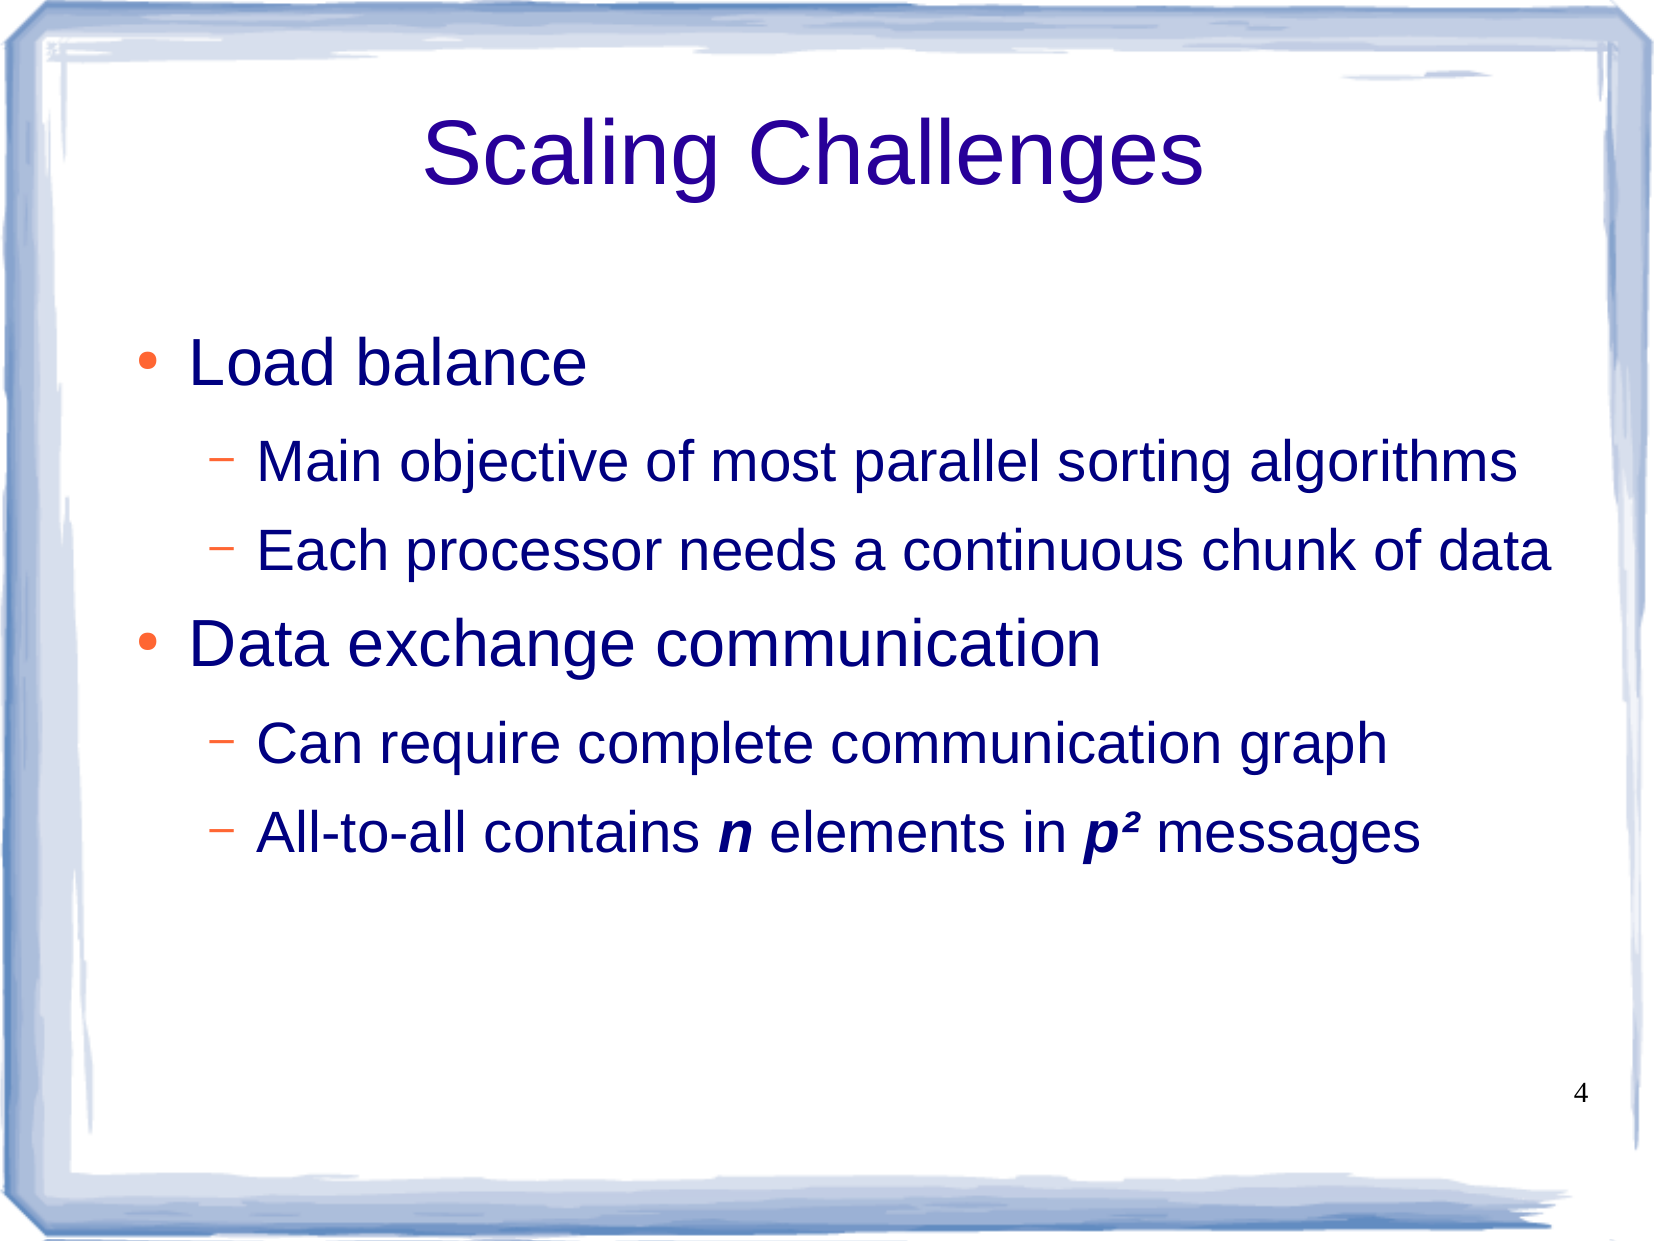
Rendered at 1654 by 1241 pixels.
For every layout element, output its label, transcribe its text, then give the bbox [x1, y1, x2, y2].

title Scaling Challenges [82, 49, 1571, 257]
picture [0, 0, 1654, 1241]
list Load balance Main objective of most parallel sorting algorithms Each processor needs a continuous chunk of data Data exchange communication Can require complete communication graph All-to-all contains n elements in p² messages [118, 324, 1571, 1129]
